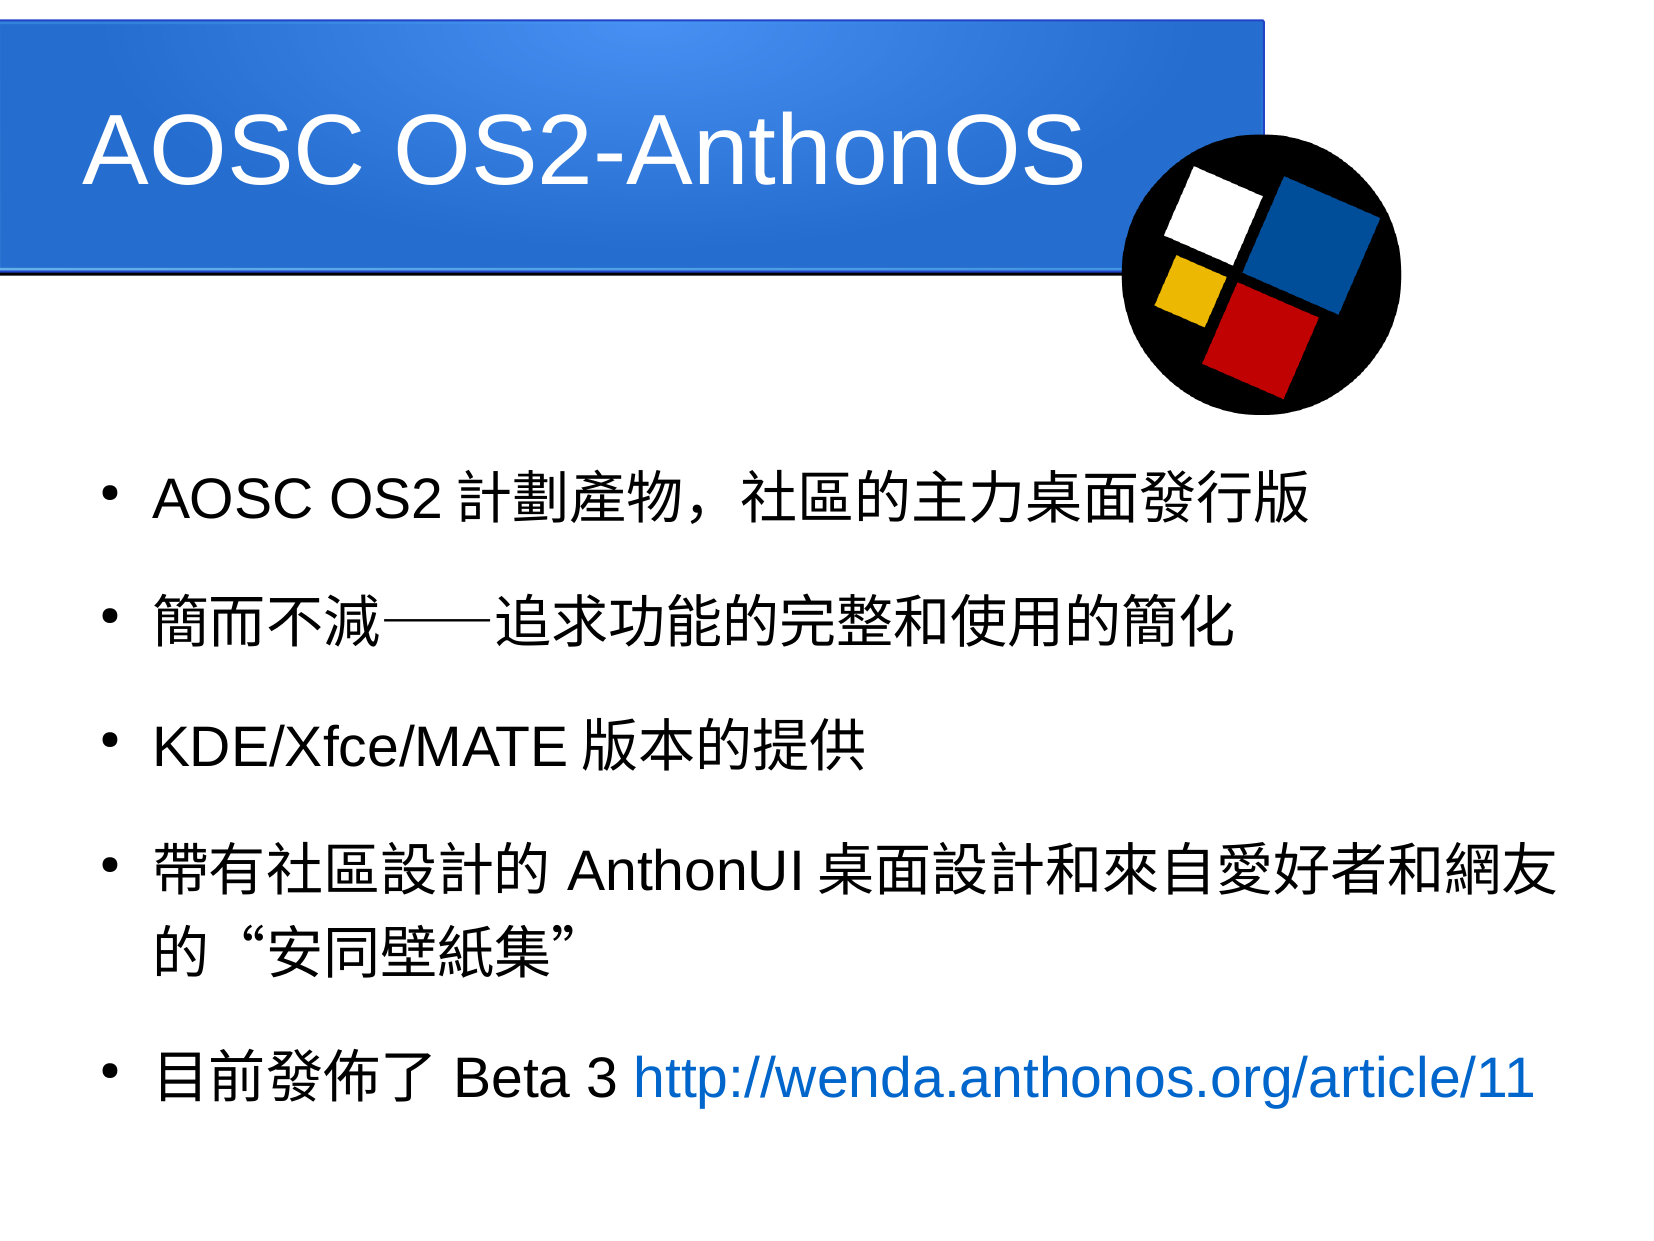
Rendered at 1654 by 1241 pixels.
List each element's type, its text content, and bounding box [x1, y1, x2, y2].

list AOSC OS2計劃產物，社區的主力桌面發行版 簡而不減——追求功能的完整和使用的簡化 KDE/Xfce/MATE版本的提供 帶有社區設計的AnthonUI桌面設計和來自愛好者和網友的“安同壁紙集” 目前發佈了Beta 3 http://wenda.anthonos.org/article/11 [82, 452, 1571, 1172]
title AOSC OS2-AnthonOS [82, 47, 1235, 252]
picture [1116, 129, 1406, 420]
